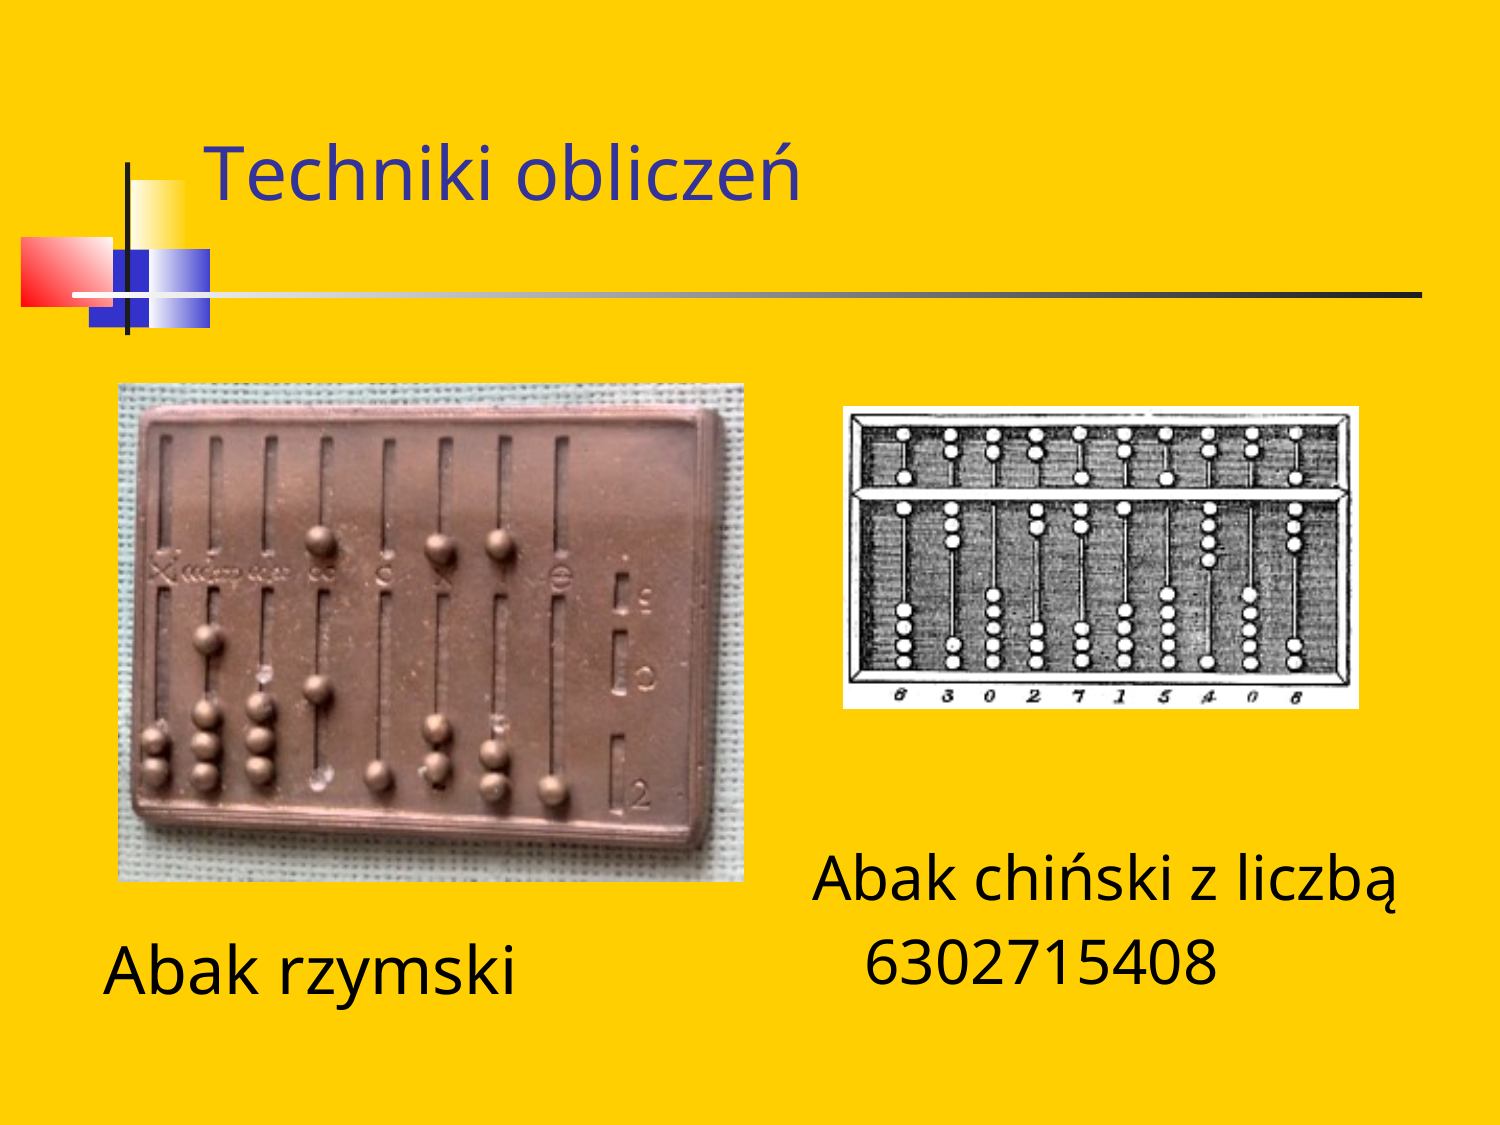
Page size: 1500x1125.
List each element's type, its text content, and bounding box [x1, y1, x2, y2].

picture [843, 406, 1359, 709]
list Abak rzymski [88, 915, 711, 1036]
list Abak chiński z liczbą 6302715408 [797, 826, 1420, 1093]
picture [118, 383, 744, 882]
title Techniki obliczeń [188, 45, 1468, 297]
